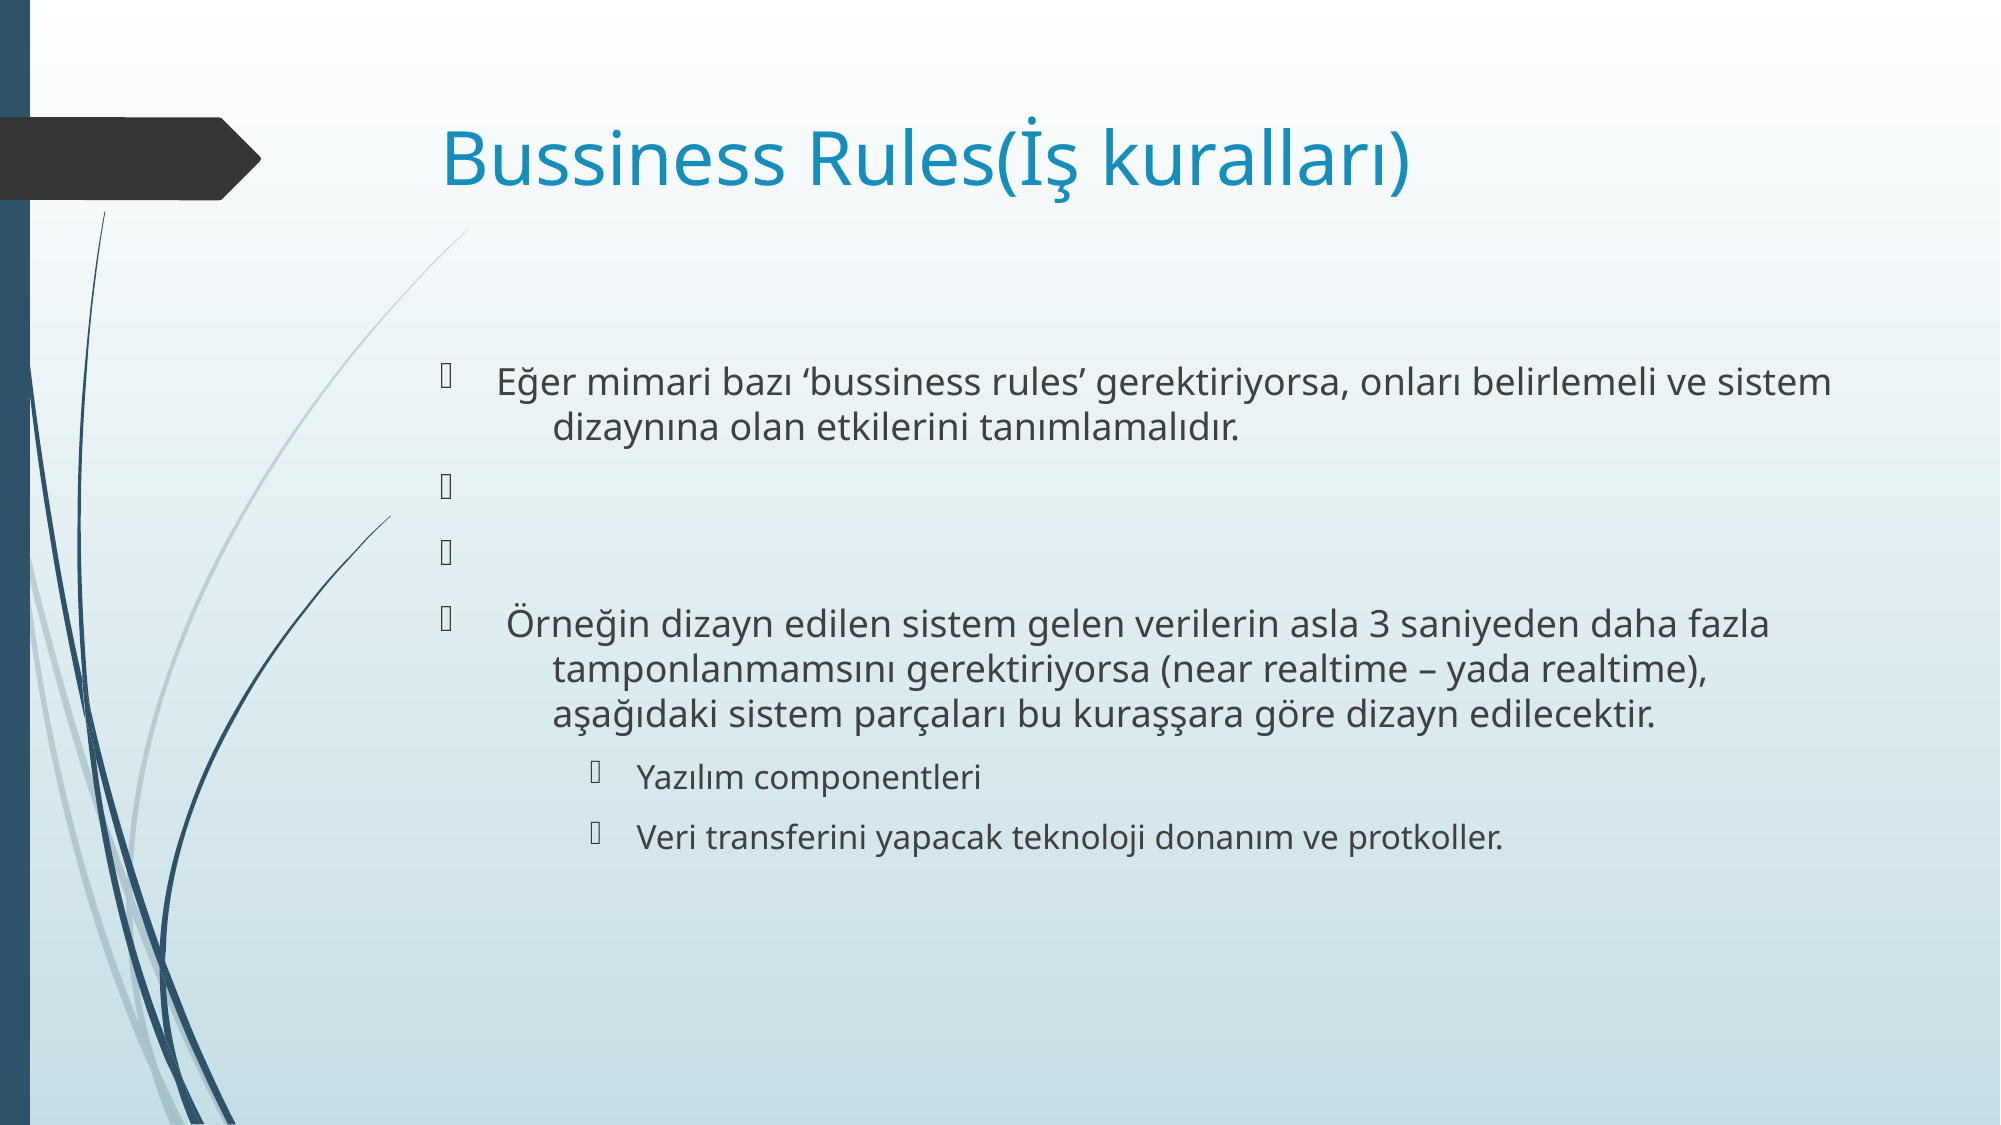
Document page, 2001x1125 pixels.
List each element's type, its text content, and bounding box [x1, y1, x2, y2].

title Bussiness Rules(İş kuralları) [425, 102, 1888, 313]
list Eğer mimari bazı ‘bussiness rules’ gerektiriyorsa, onları belirlemeli ve sistem dizaynına olan etkilerini tanımlamalıdır. Örneğin dizayn edilen sistem gelen verilerin asla 3 saniyeden daha fazla tamponlanmamsını gerektiriyorsa (near realtime – yada realtime), aşağıdaki sistem parçaları bu kuraşşara göre dizayn edilecektir. Yazılım componentleri Veri transferini yapacak teknoloji donanım ve protkoller. [424, 350, 1888, 970]
